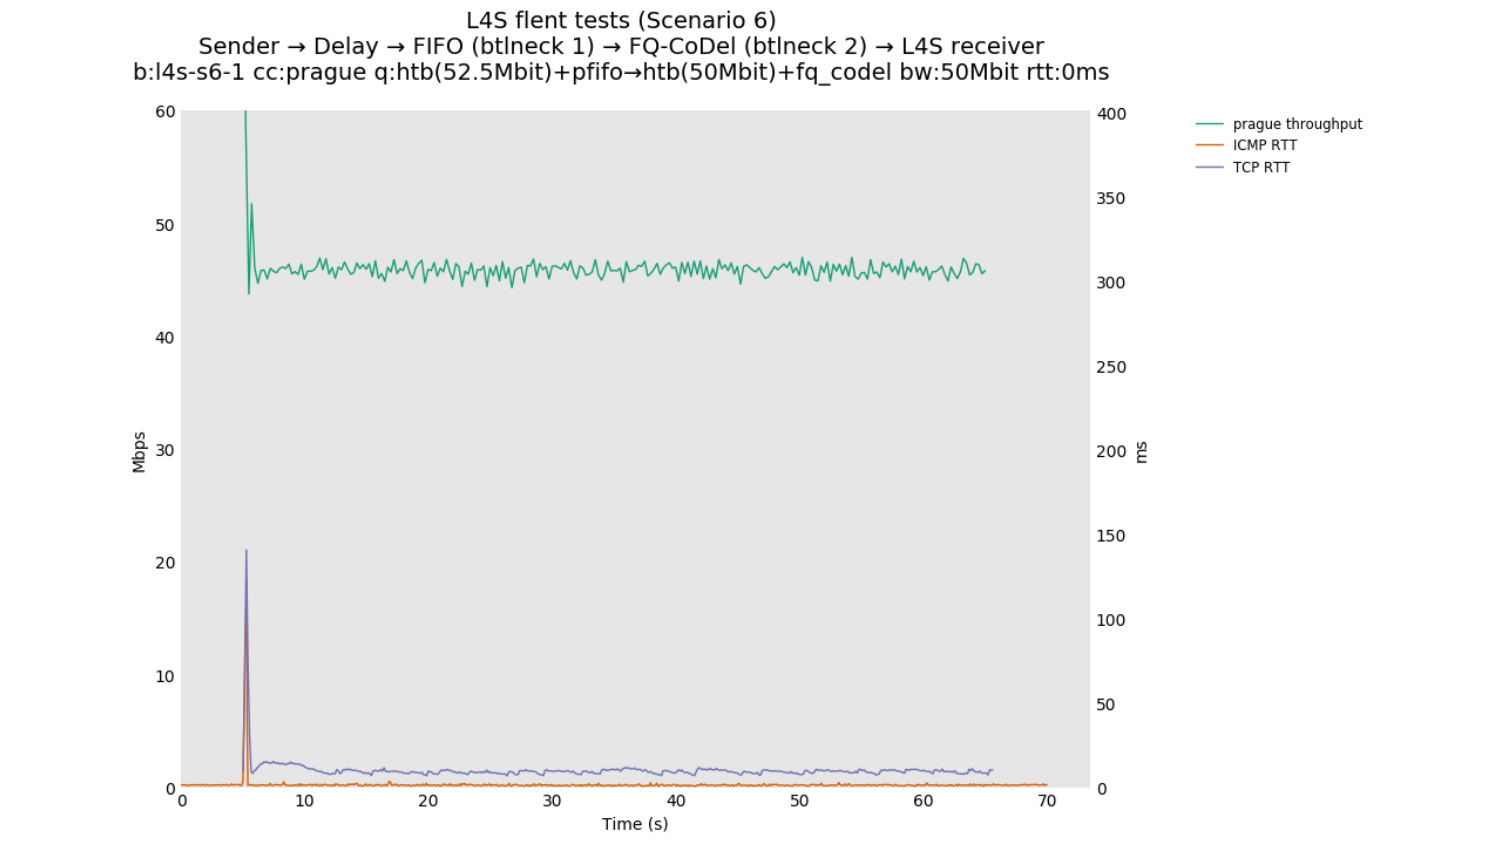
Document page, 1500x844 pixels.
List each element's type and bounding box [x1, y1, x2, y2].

picture [120, 0, 1380, 844]
